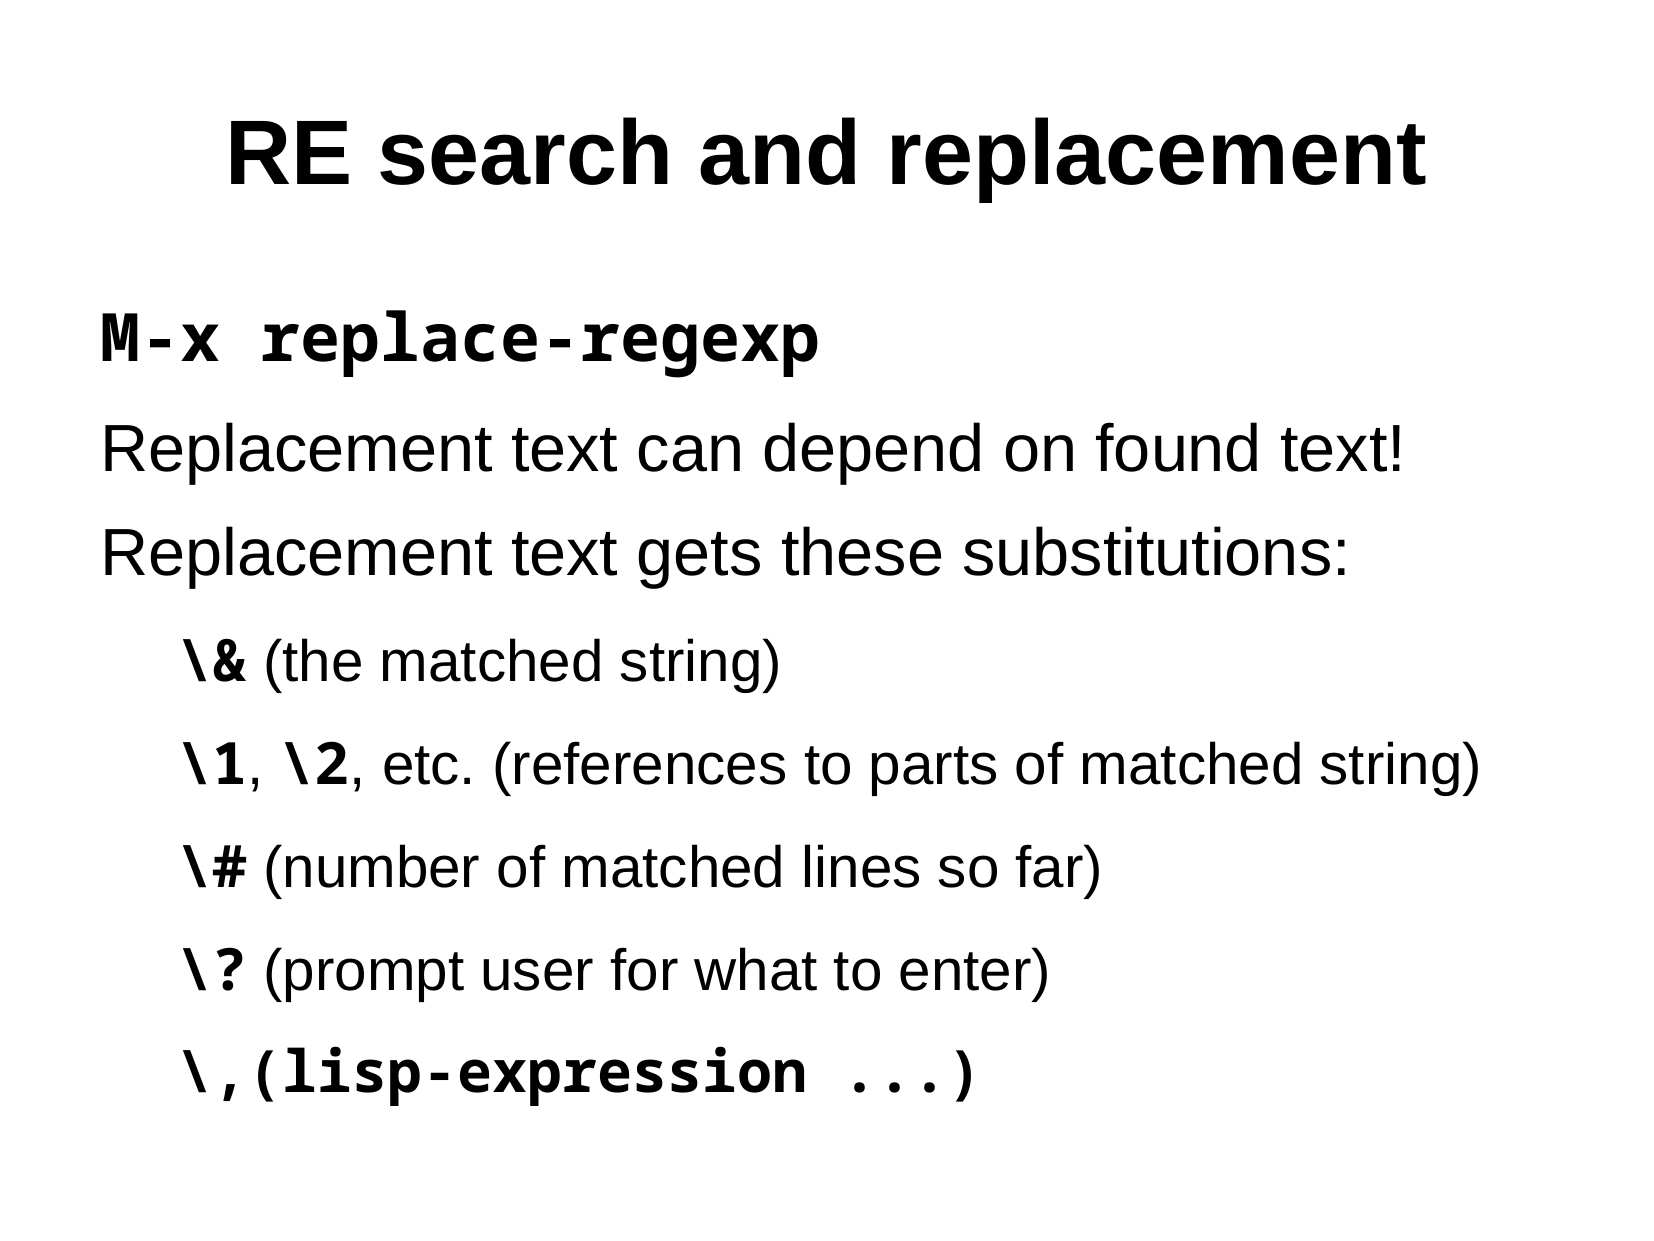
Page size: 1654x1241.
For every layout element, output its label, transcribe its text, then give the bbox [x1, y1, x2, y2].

list M-x replace-regexp Replacement text can depend on found text! Replacement text gets these substitutions: \& (the matched string) \1, \2, etc. (references to parts of matched string) \# (number of matched lines so far) \? (prompt user for what to enter) \,(lisp-expression ...) [82, 290, 1571, 1173]
title RE search and replacement [82, 56, 1571, 250]
